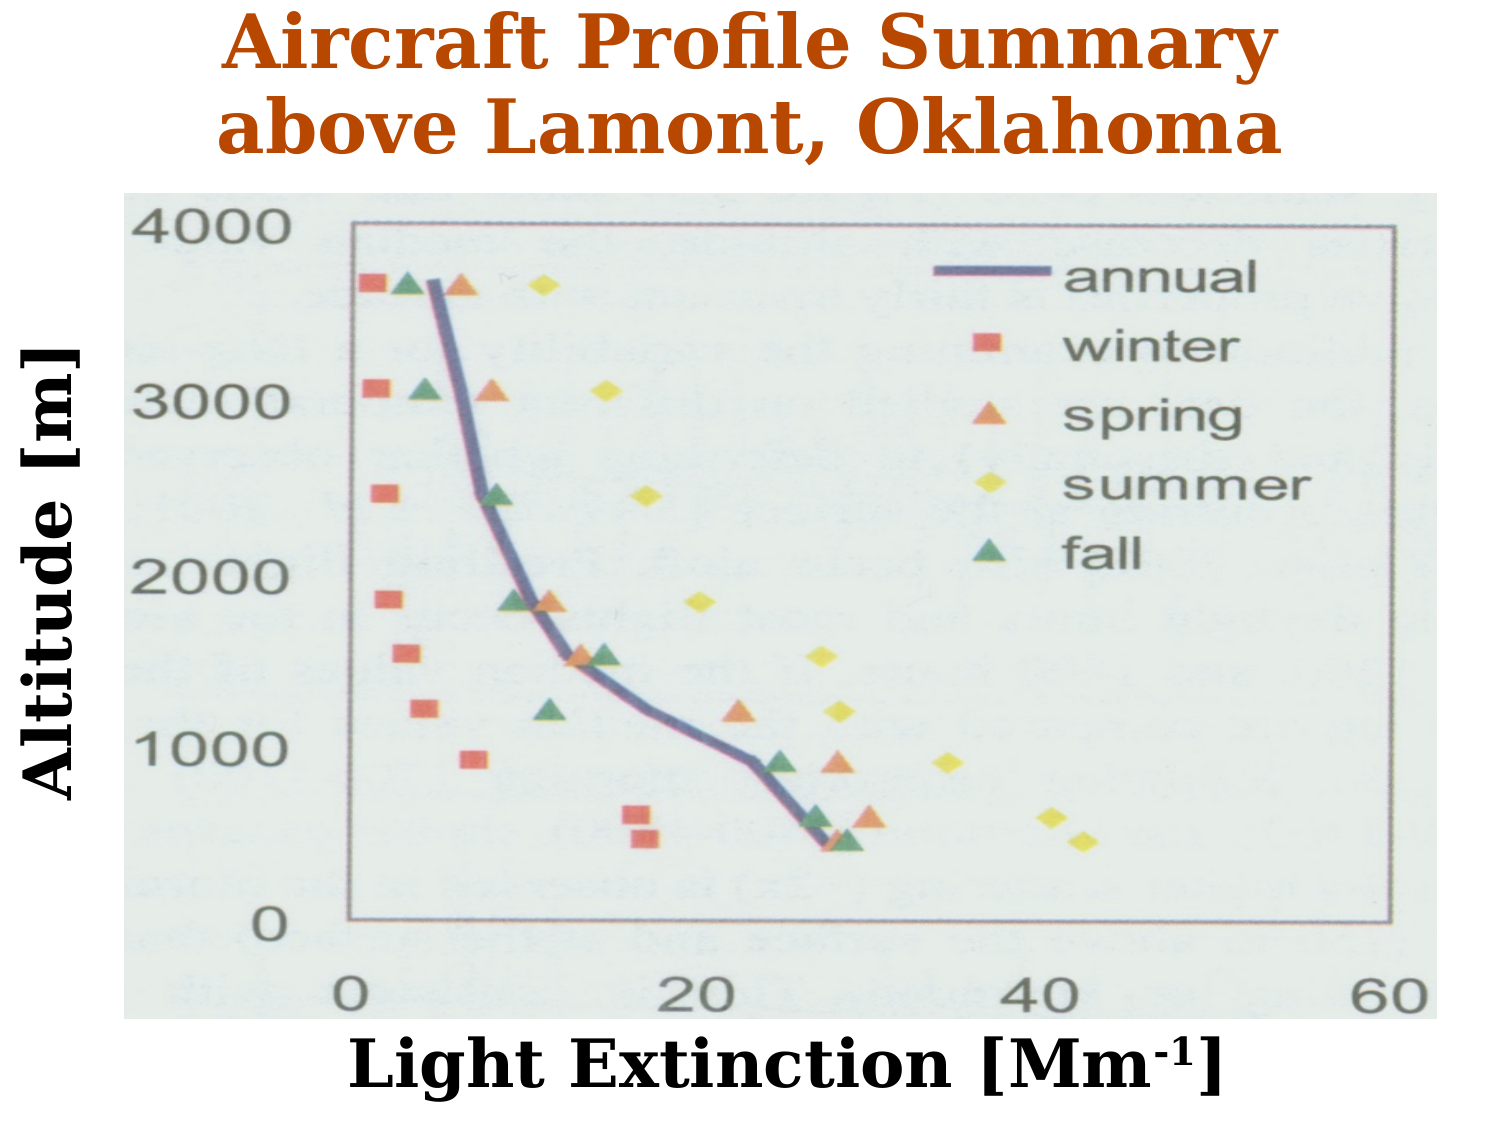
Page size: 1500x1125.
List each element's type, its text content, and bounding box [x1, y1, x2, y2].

text_box Light Extinction [Mm-1] [112, 1021, 1463, 1117]
text_box Altitude [m] [5, 109, 100, 1032]
picture [124, 193, 1437, 1019]
title Aircraft Profile Summary above Lamont, Oklahoma [75, 0, 1426, 180]
